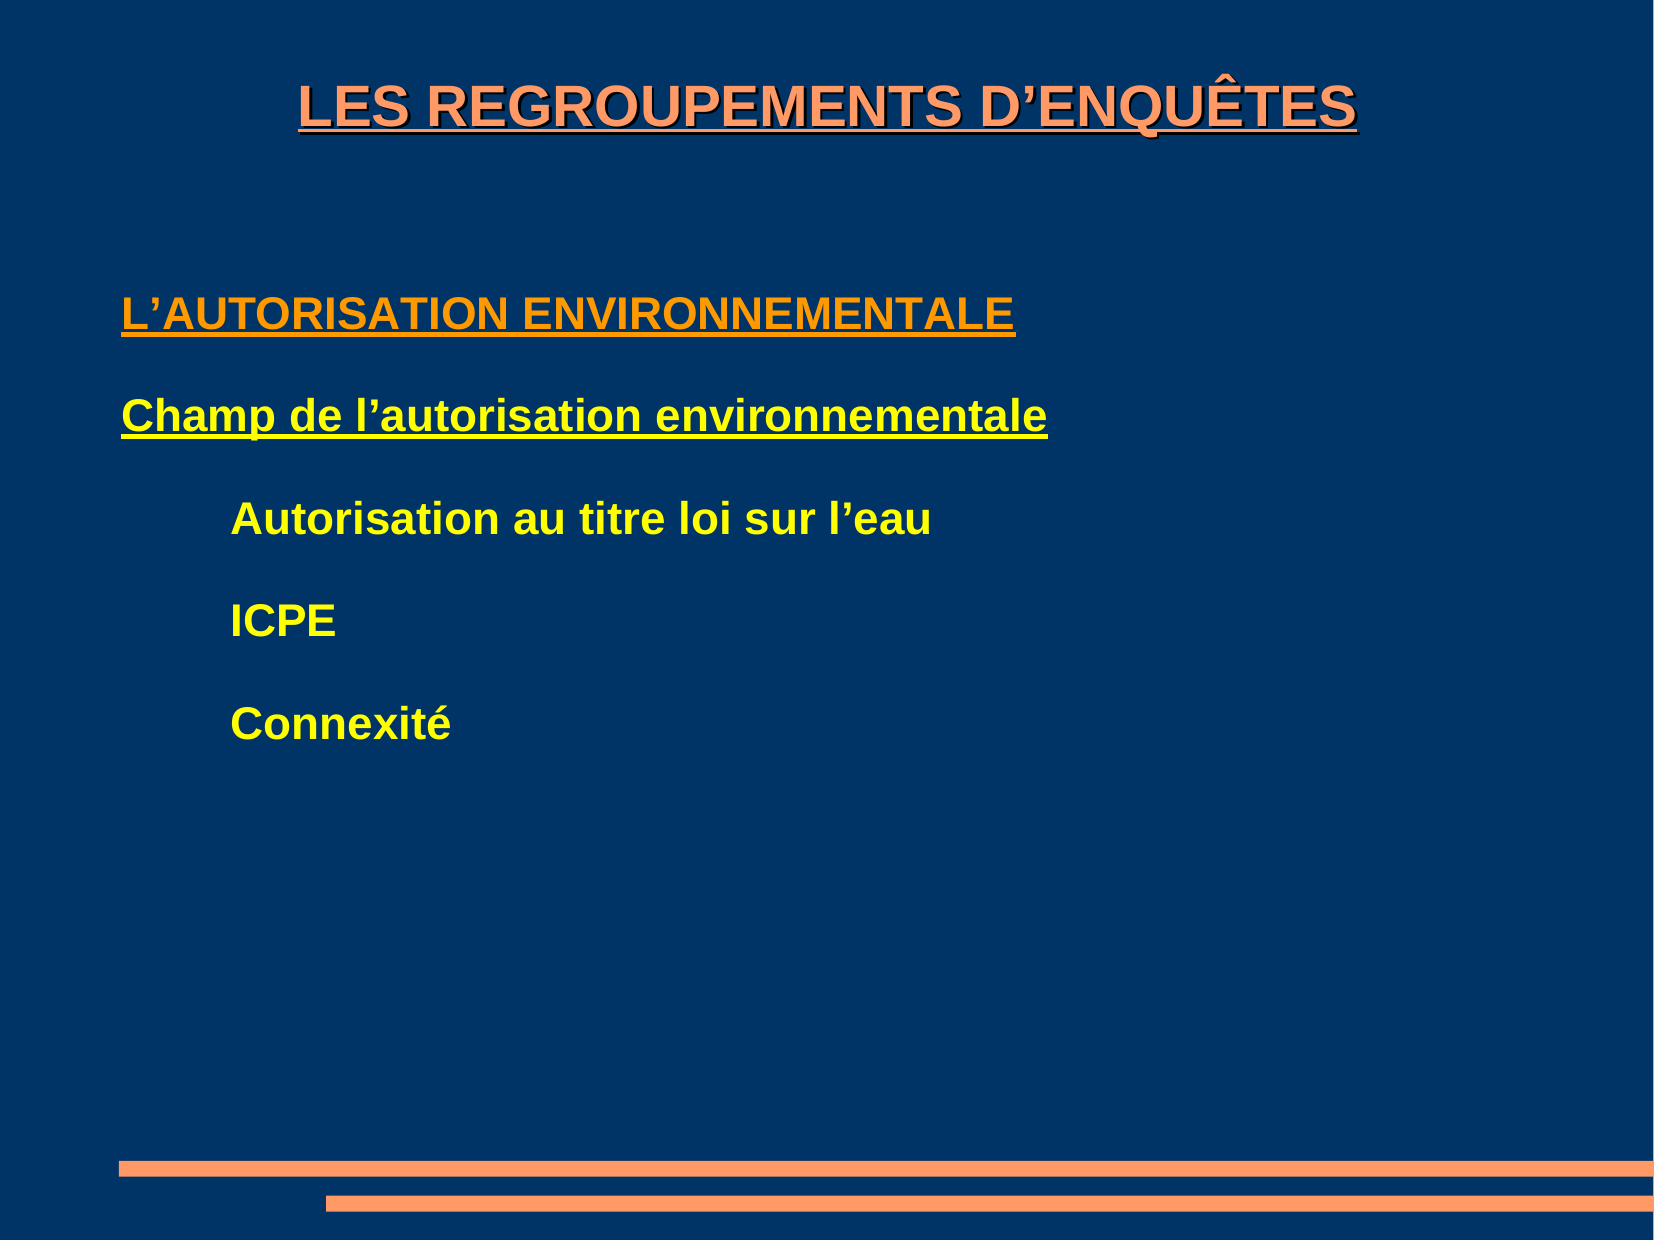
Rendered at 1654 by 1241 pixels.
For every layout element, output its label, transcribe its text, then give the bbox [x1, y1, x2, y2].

title LES REGROUPEMENTS D’ENQUÊTES [121, 46, 1534, 166]
subtitle L’AUTORISATION ENVIRONNEMENTALE Champ de l’autorisation environnementale Autorisation au titre loi sur l’eau ICPE Connexité [121, 201, 1561, 1143]
